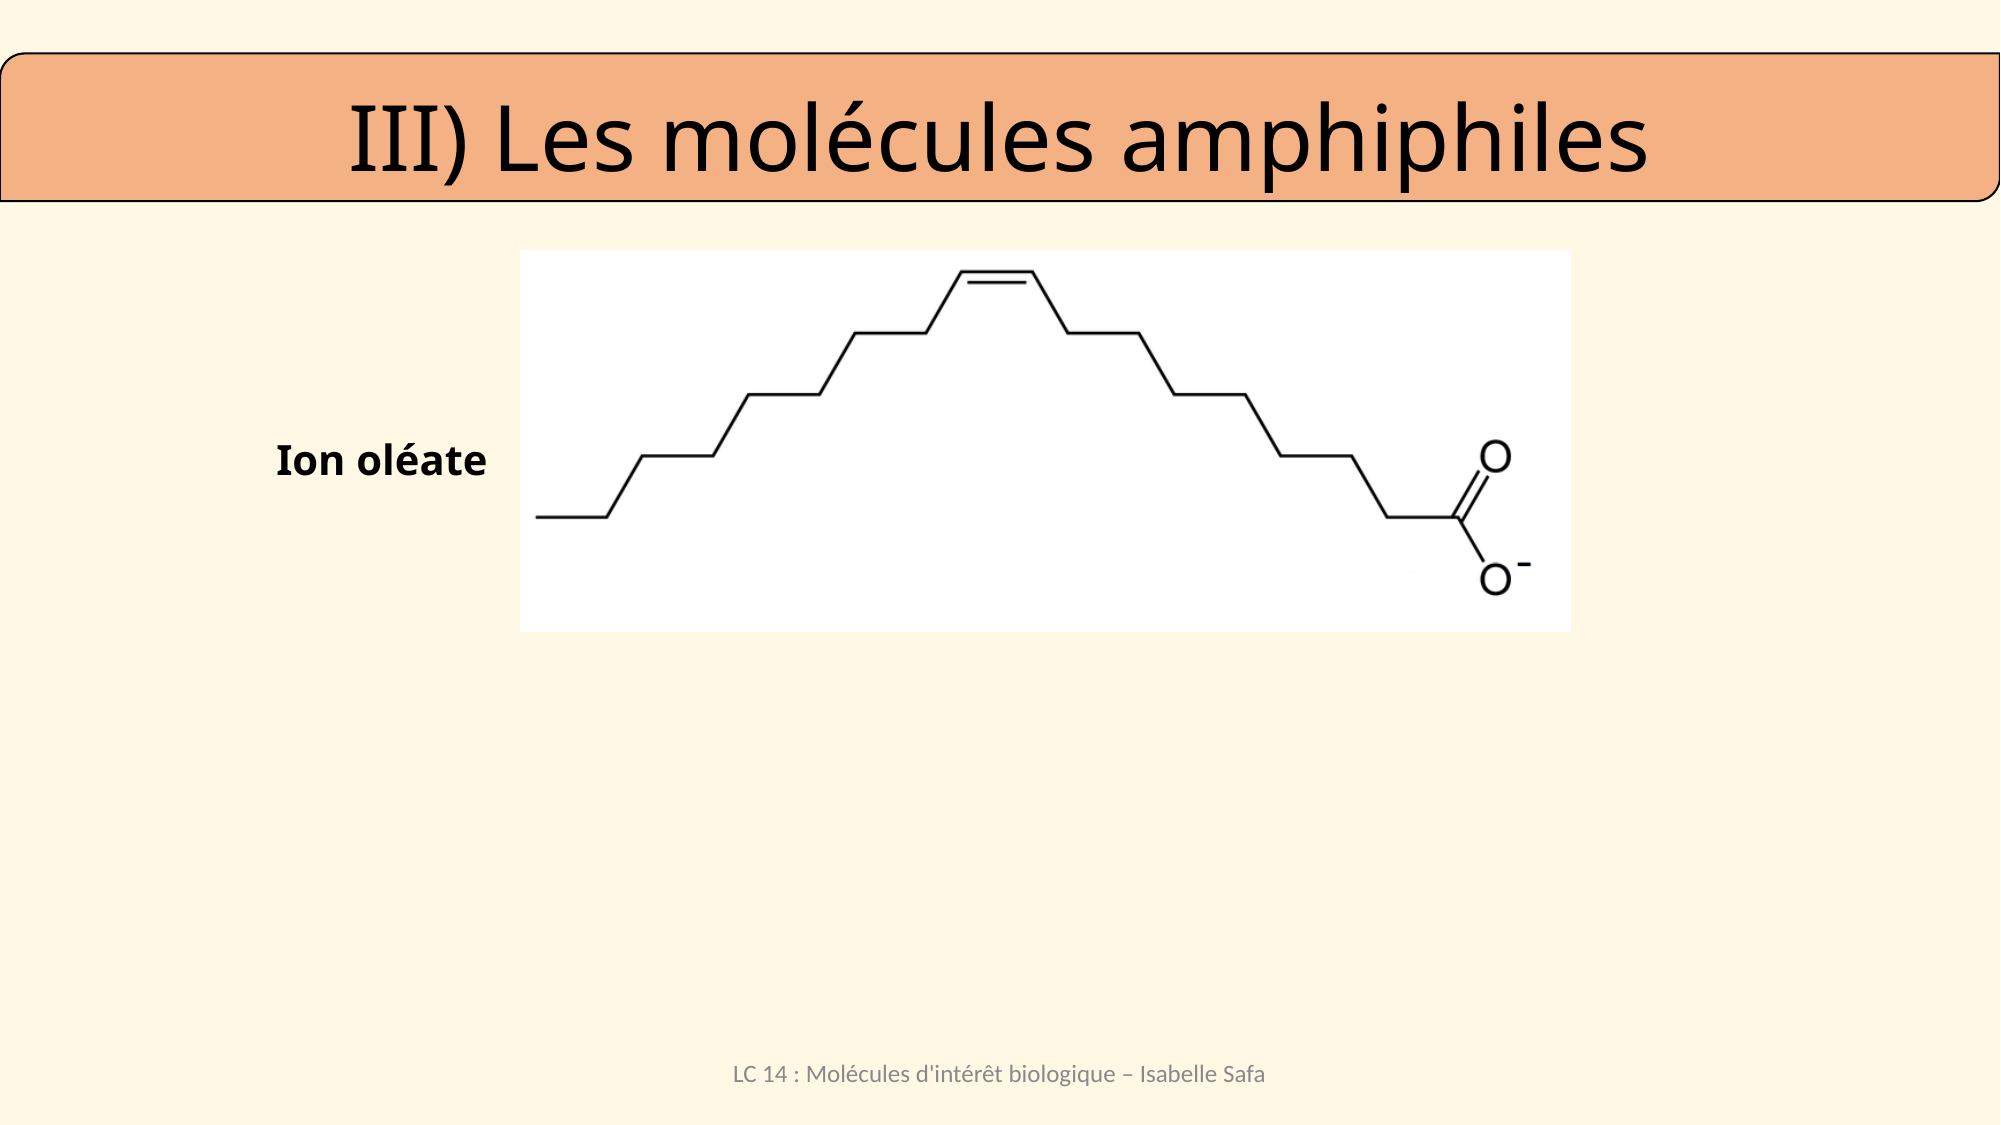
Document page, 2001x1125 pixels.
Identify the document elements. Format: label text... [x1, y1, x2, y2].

text_box Ion oléate [261, 426, 463, 493]
title III) Les molécules amphiphiles [0, 32, 2000, 251]
text_box LC 14 : Molécules d'intérêt biologique – Isabelle Safa [662, 1042, 1338, 1103]
picture [520, 250, 1571, 632]
